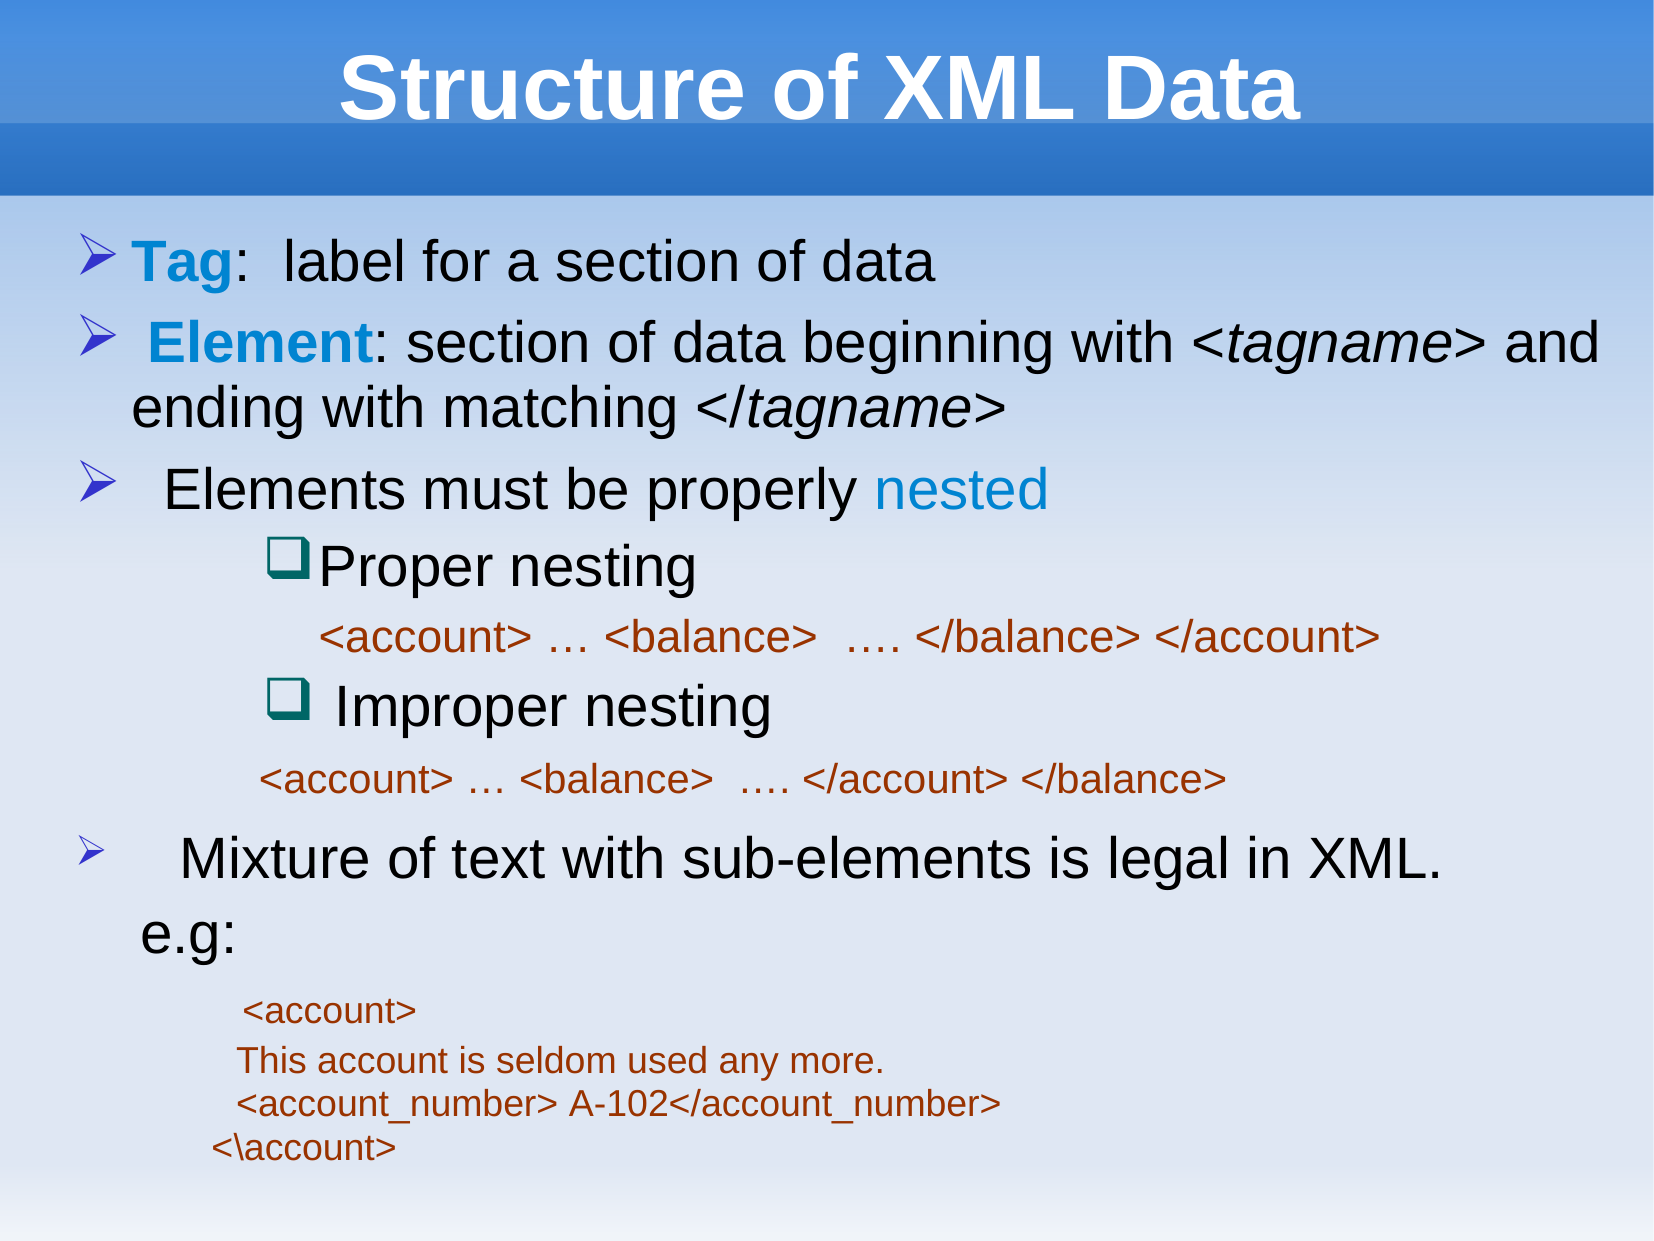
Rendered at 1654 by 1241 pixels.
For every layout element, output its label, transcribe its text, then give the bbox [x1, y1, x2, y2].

picture [0, 0, 1654, 1241]
text_box Tag: label for a section of data Element: section of data beginning with <tagname> and ending with matching </tagname> Elements must be properly nested Proper nesting <account> … <balance> …. </balance> </account> Improper nesting <account> … <balance> …. </account> </balance> Mixture of text with sub-elements is legal in XML. e.g: <account> This account is seldom used any more. <account_number> A-102</account_number> <\account> [75, 224, 1651, 1225]
text_box Structure of XML Data [290, 0, 1351, 188]
